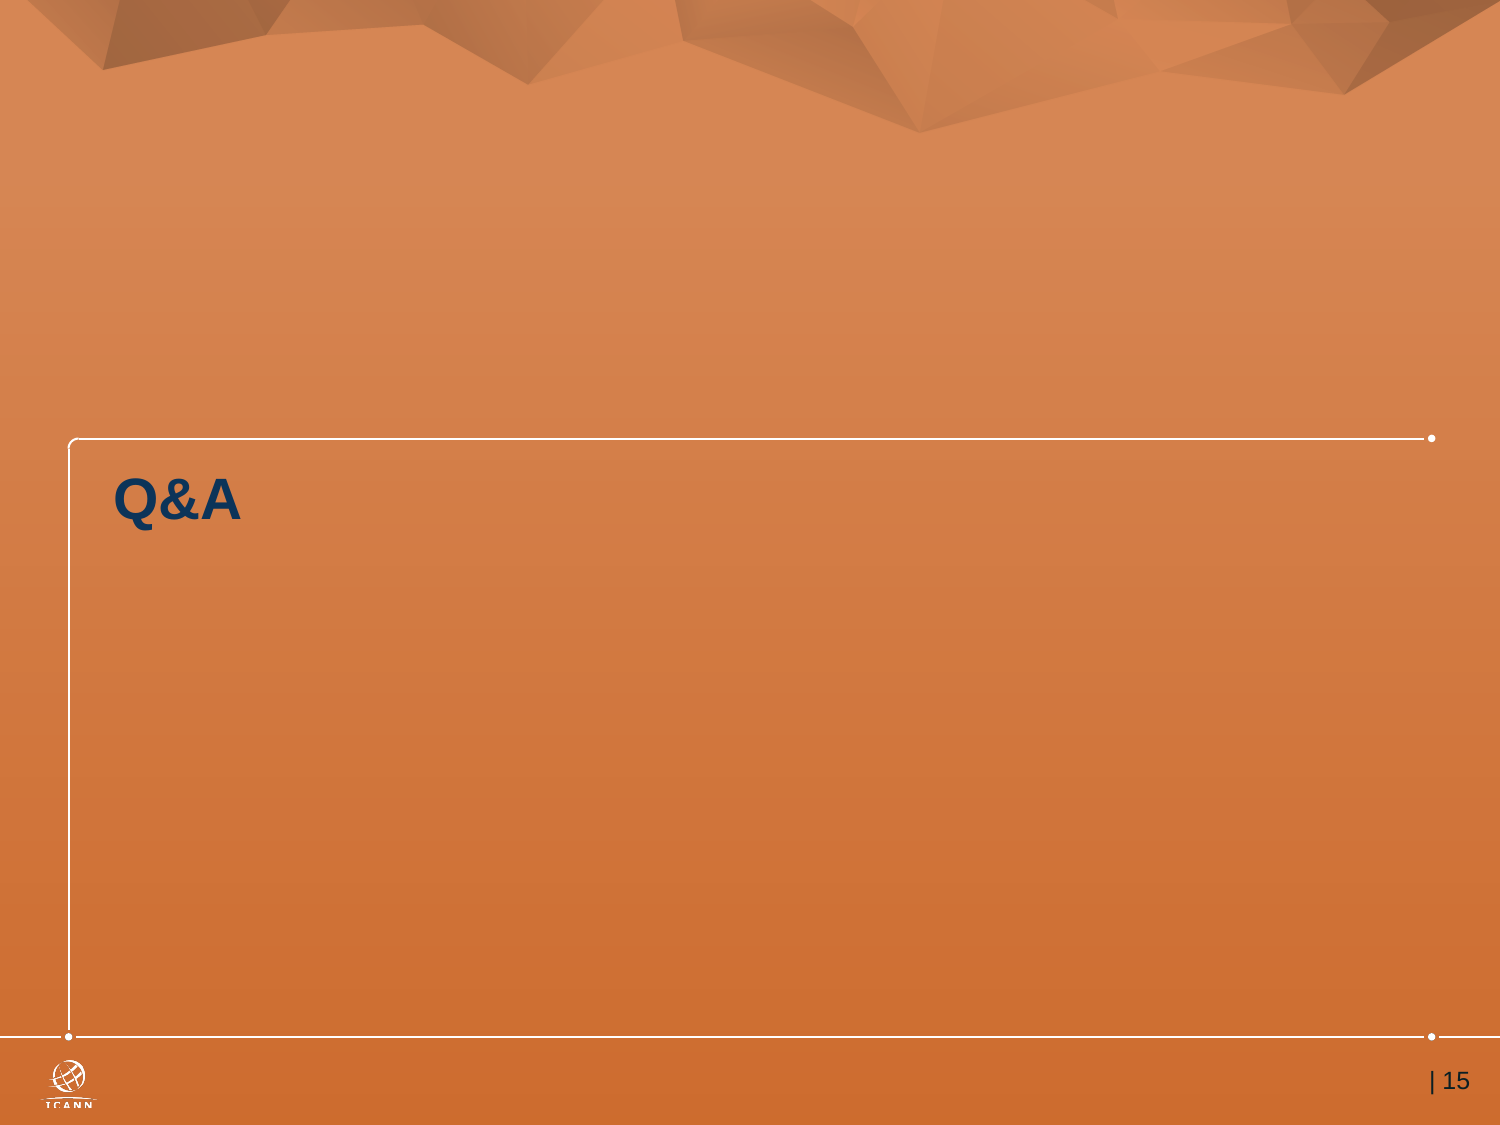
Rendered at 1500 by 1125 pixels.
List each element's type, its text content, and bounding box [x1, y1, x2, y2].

picture [0, 0, 1500, 1125]
list Q&A [98, 453, 1396, 604]
